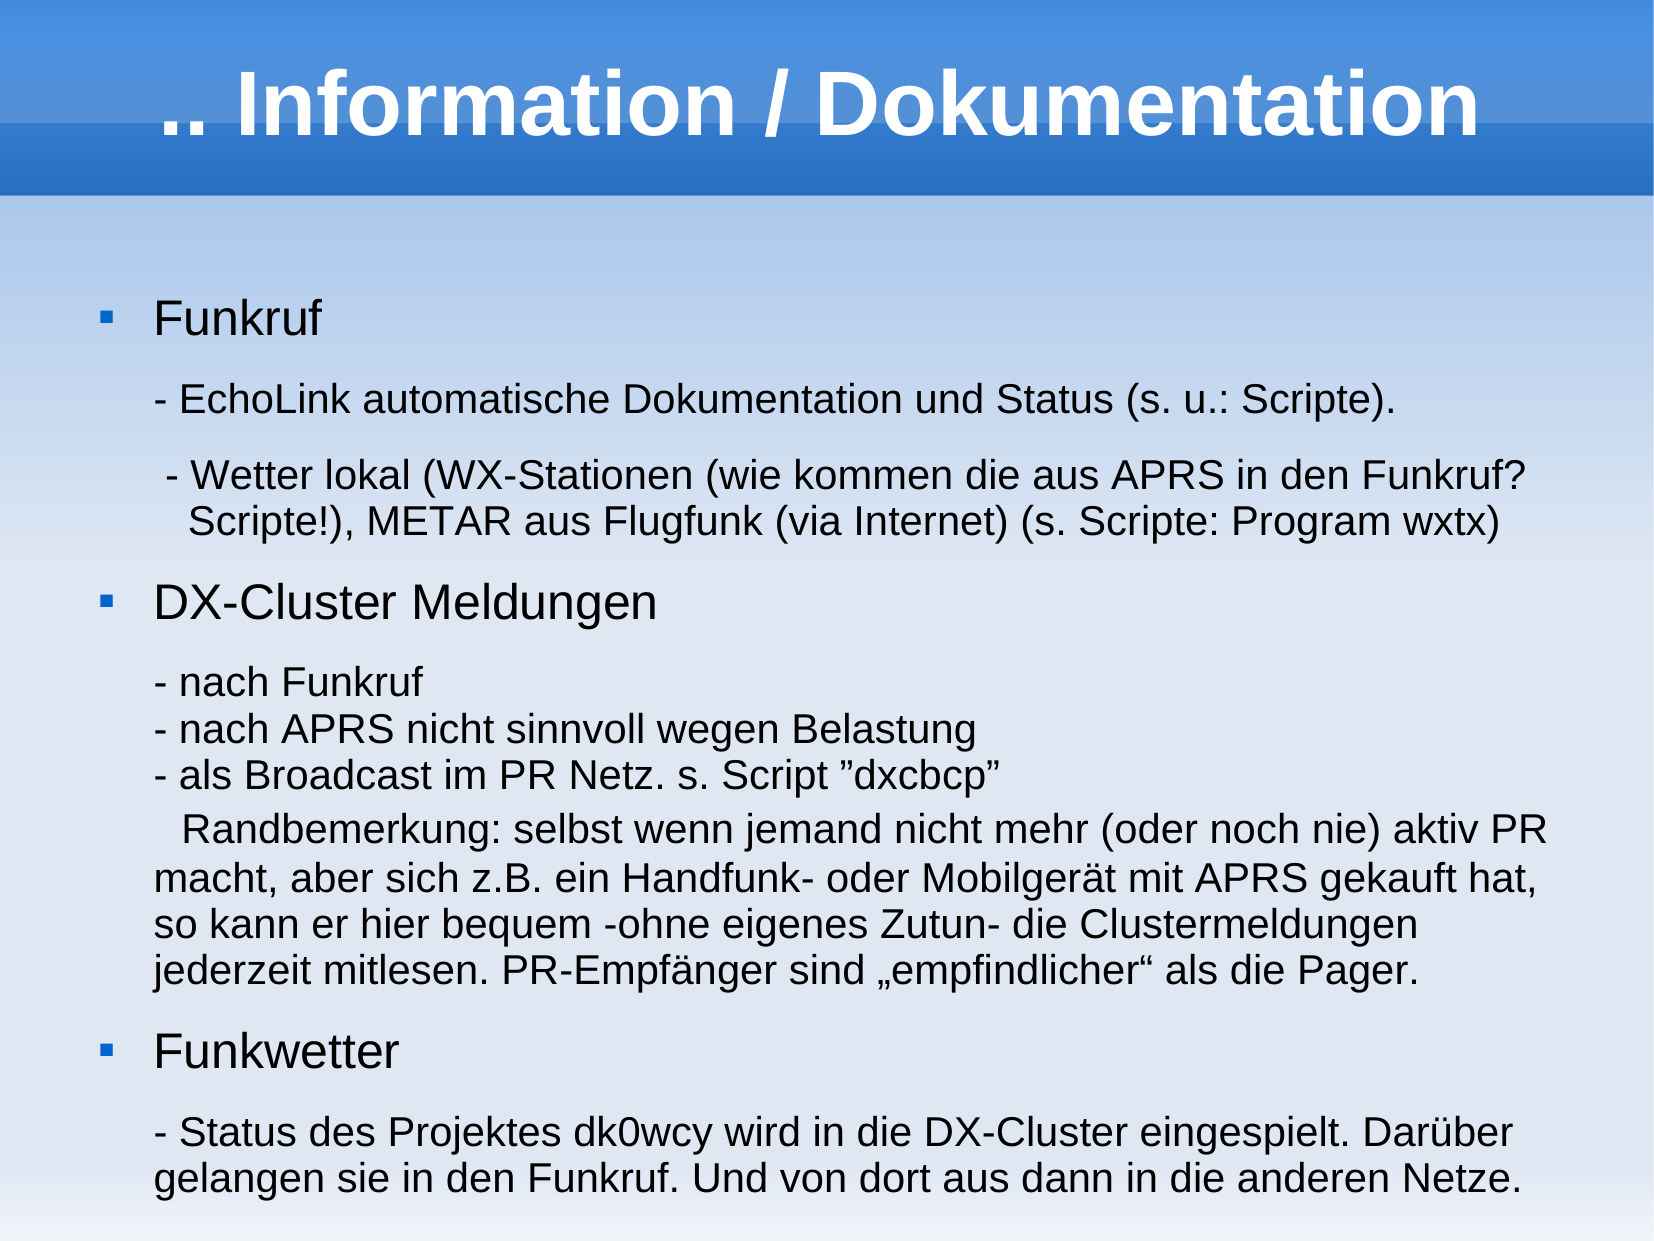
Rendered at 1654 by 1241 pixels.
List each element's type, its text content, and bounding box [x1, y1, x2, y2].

list Funkruf - EchoLink automatische Dokumentation und Status (s. u.: Scripte). - Wetter lokal (WX-Stationen (wie kommen die aus APRS in den Funkruf? Scripte!), METAR aus Flugfunk (via Internet) (s. Scripte: Program wxtx) DX-Cluster Meldungen - nach Funkruf - nach APRS nicht sinnvoll wegen Belastung - als Broadcast im PR Netz. s. Script ”dxcbcp” Randbemerkung: selbst wenn jemand nicht mehr (oder noch nie) aktiv PR macht, aber sich z.B. ein Handfunk- oder Mobilgerät mit APRS gekauft hat, so kann er hier bequem -ohne eigenes Zutun- die Clustermeldungen jederzeit mitlesen. PR-Empfänger sind „empfindlicher“ als die Pager. Funkwetter - Status des Projektes dk0wcy wird in die DX-Cluster eingespielt. Darüber gelangen sie in den Funkruf. Und von dort aus dann in die anderen Netze. [82, 290, 1571, 1202]
picture [0, 0, 1654, 1241]
title .. Information / Dokumentation [76, 7, 1565, 200]
